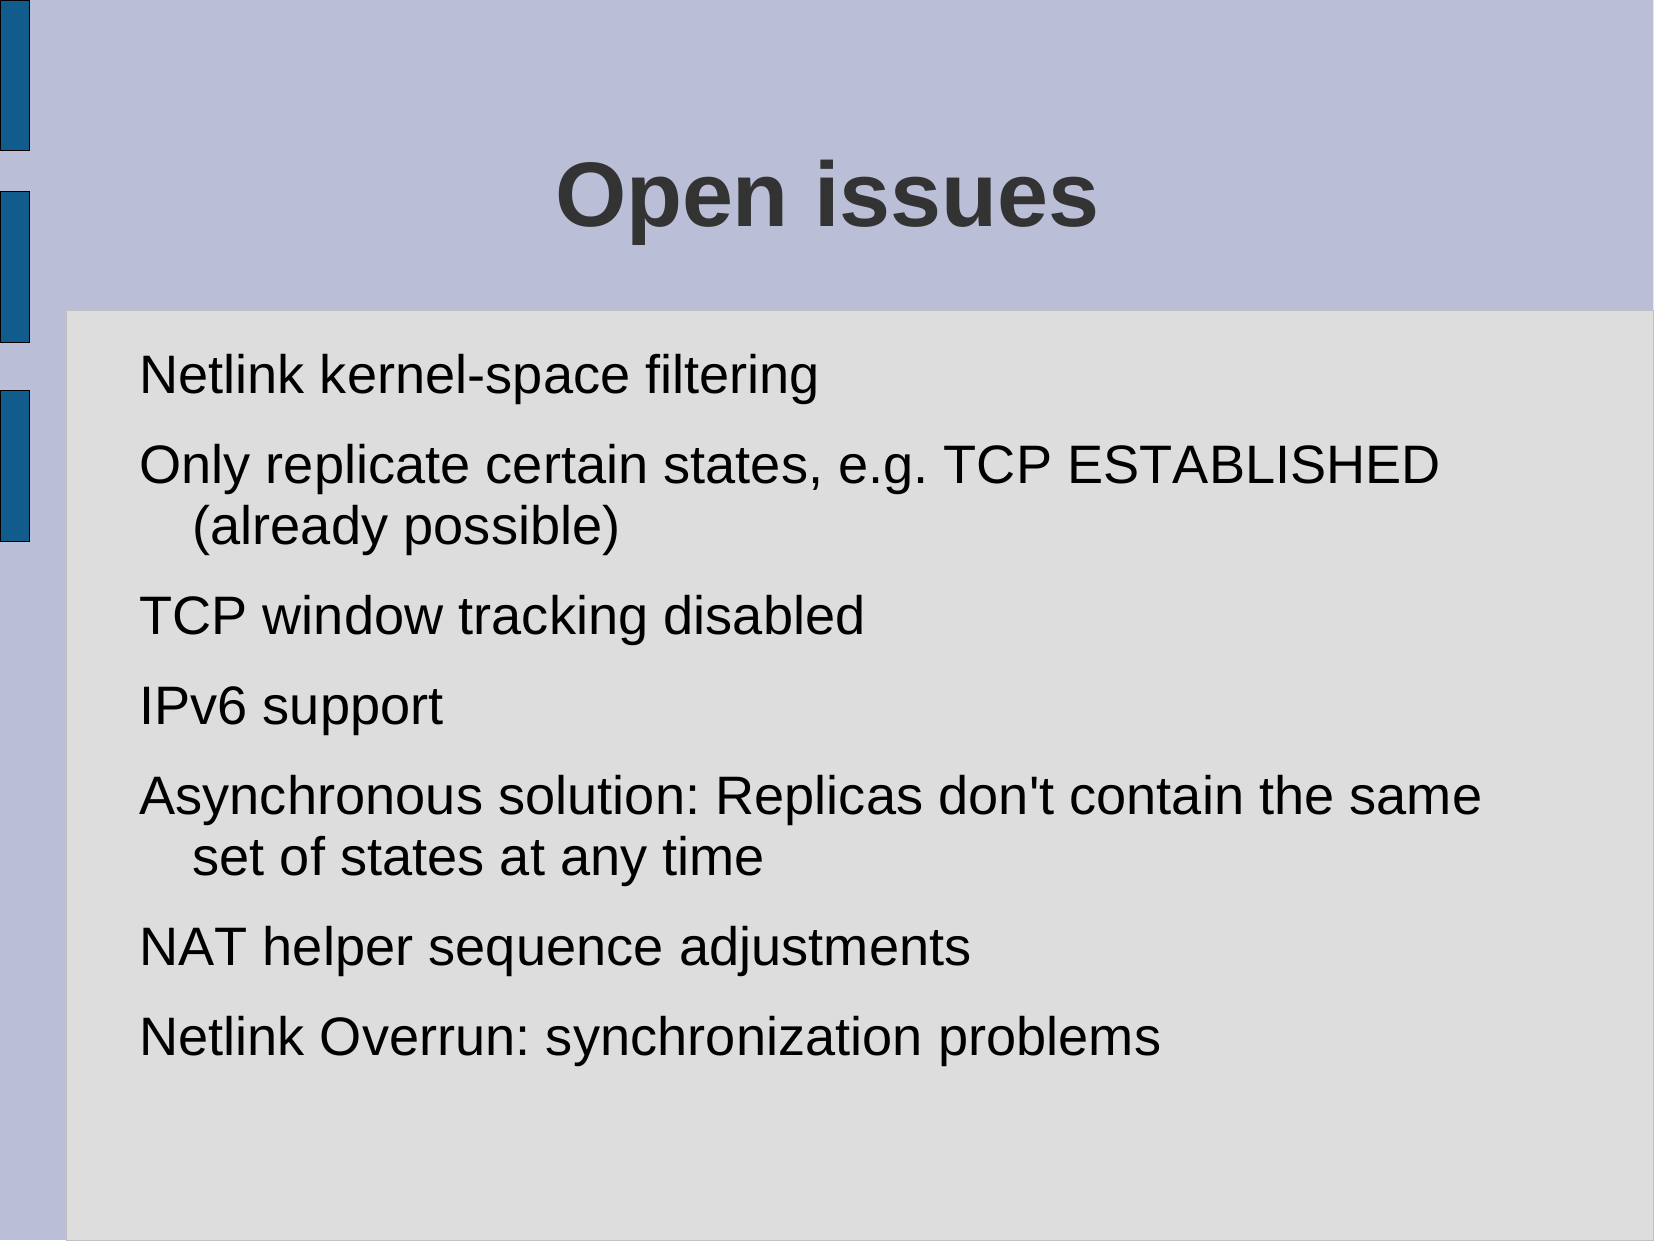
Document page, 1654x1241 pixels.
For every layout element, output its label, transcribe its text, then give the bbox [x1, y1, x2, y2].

list Netlink kernel-space filtering Only replicate certain states, e.g. TCP ESTABLISHED (already possible) TCP window tracking disabled IPv6 support Asynchronous solution: Replicas don't contain the same set of states at any time NAT helper sequence adjustments Netlink Overrun: synchronization problems [121, 344, 1534, 1127]
title Open issues [121, 91, 1534, 299]
